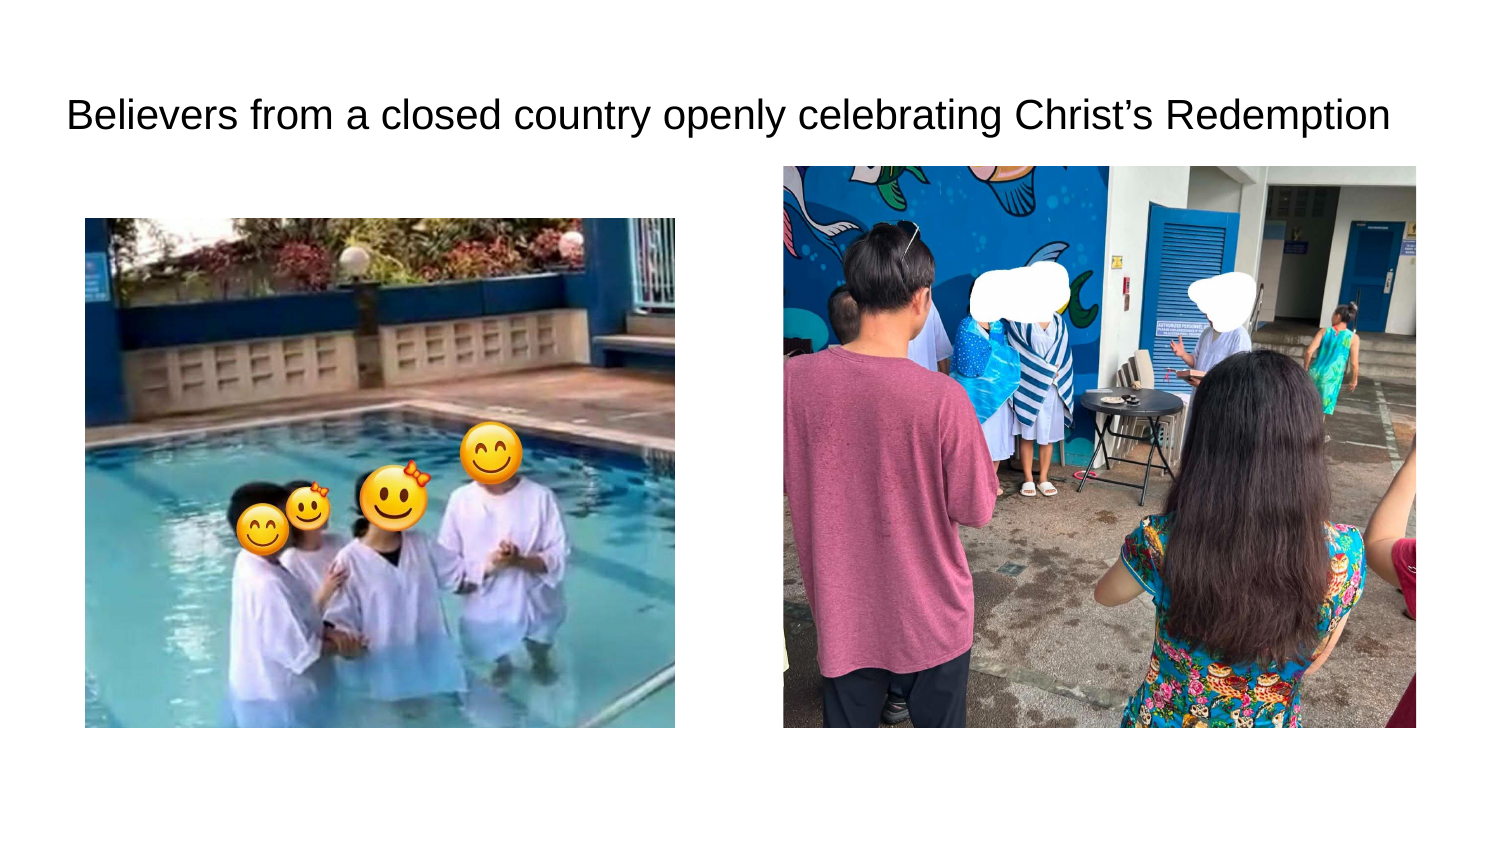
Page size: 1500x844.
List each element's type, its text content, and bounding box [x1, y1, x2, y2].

picture [783, 166, 1417, 728]
picture [85, 218, 675, 728]
title Believers from a closed country openly celebrating Christ’s Redemption [51, 72, 1449, 167]
